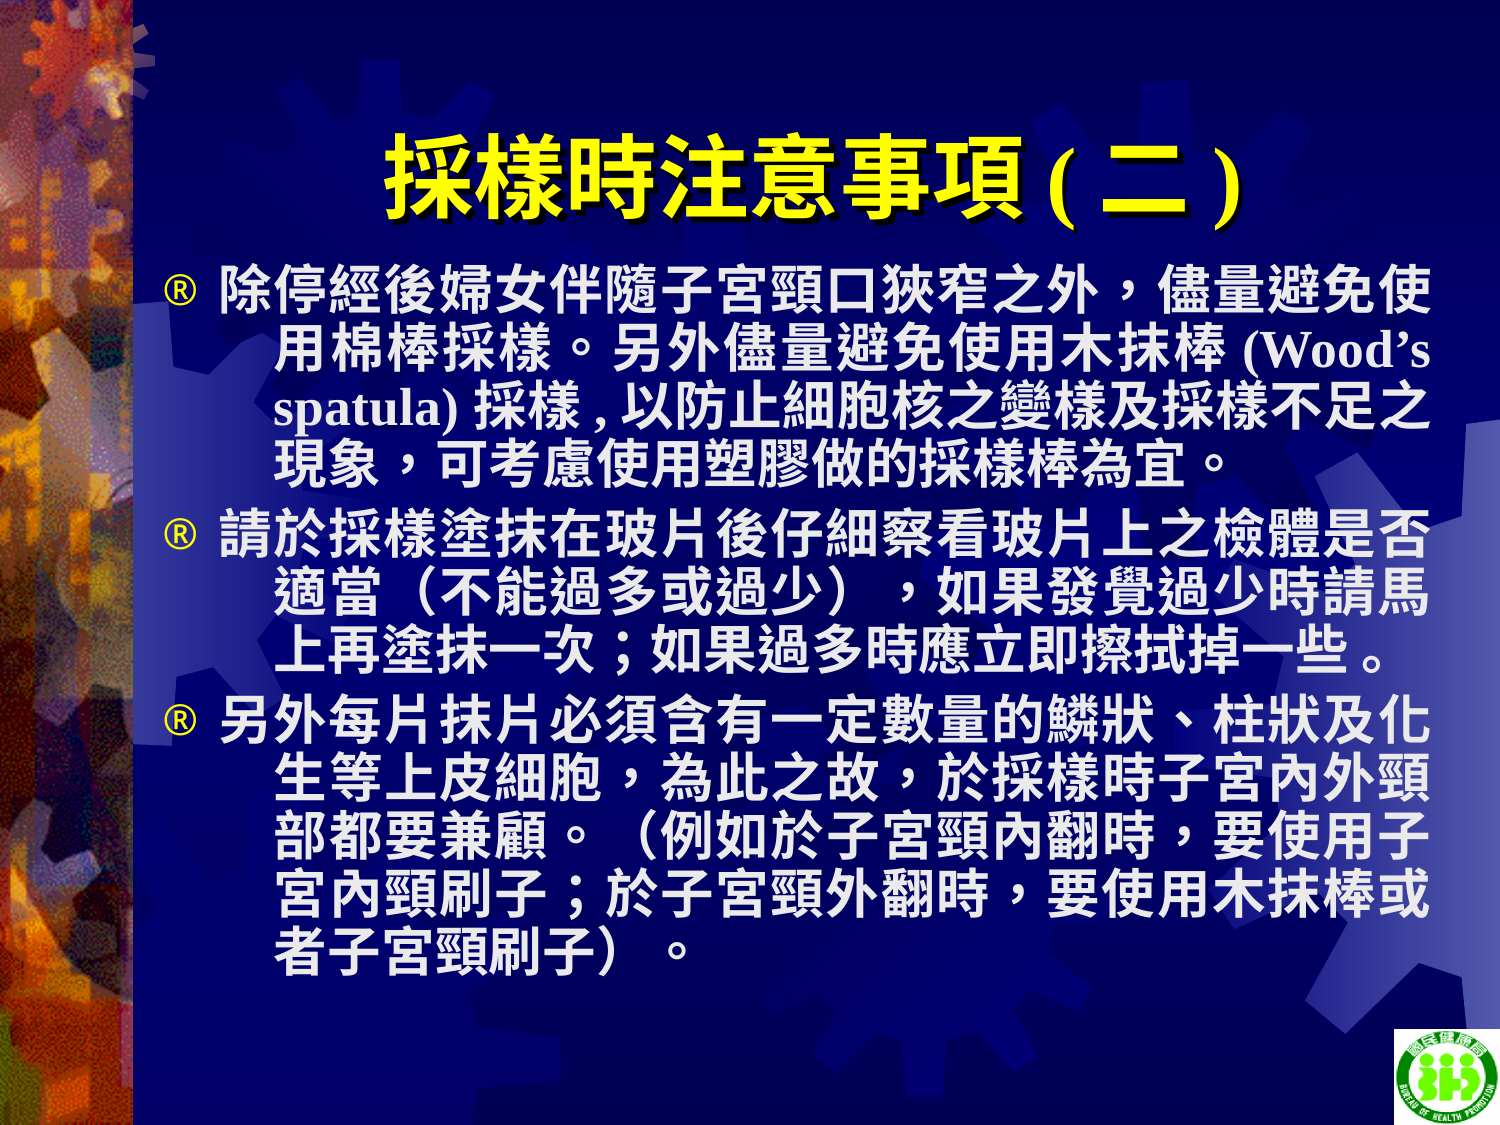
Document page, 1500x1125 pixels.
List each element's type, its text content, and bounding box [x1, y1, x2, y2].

list 除停經後婦女伴隨子宮頸口狹窄之外，儘量避免使用棉棒採樣。另外儘量避免使用木抹棒(Wood’s spatula)採樣,以防止細胞核之變樣及採樣不足之現象，可考慮使用塑膠做的採樣棒為宜。 請於採樣塗抹在玻片後仔細察看玻片上之檢體是否適當（不能過多或過少），如果發覺過少時請馬上再塗抹一次；如果過多時應立即擦拭掉一些 。 另外每片抹片必須含有一定數量的鱗狀、柱狀及化生等上皮細胞，為此之故，於採樣時子宮內外頸部都要兼顧。（例如於子宮頸內翻時，要使用子宮內頸刷子；於子宮頸外翻時，要使用木抹棒或者子宮頸刷子）。 [147, 255, 1447, 992]
title 採樣時注意事項(二) [174, 50, 1450, 238]
